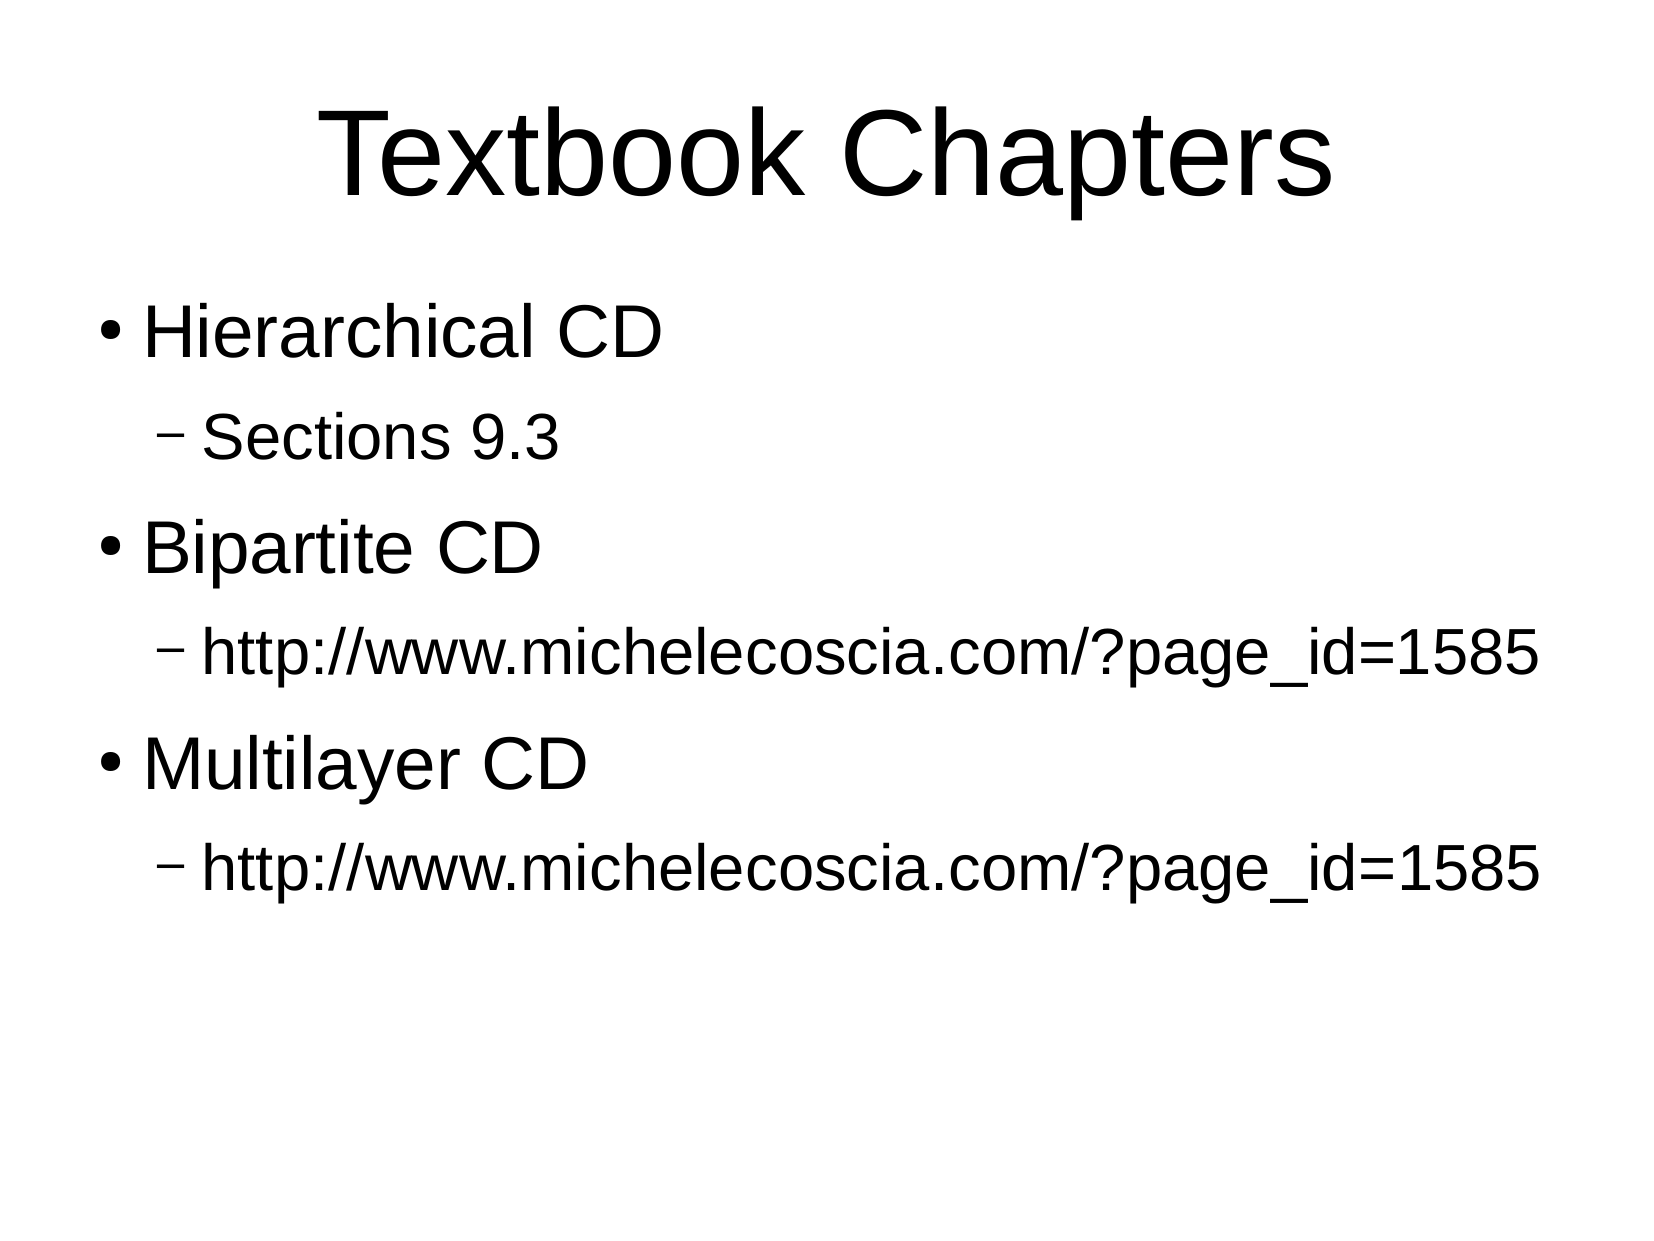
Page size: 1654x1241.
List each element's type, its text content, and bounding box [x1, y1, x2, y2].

title Textbook Chapters [82, 49, 1571, 257]
list Hierarchical CD Sections 9.3 Bipartite CD http://www.michelecoscia.com/?page_id=1585 Multilayer CD http://www.michelecoscia.com/?page_id=1585 [82, 290, 1571, 1010]
